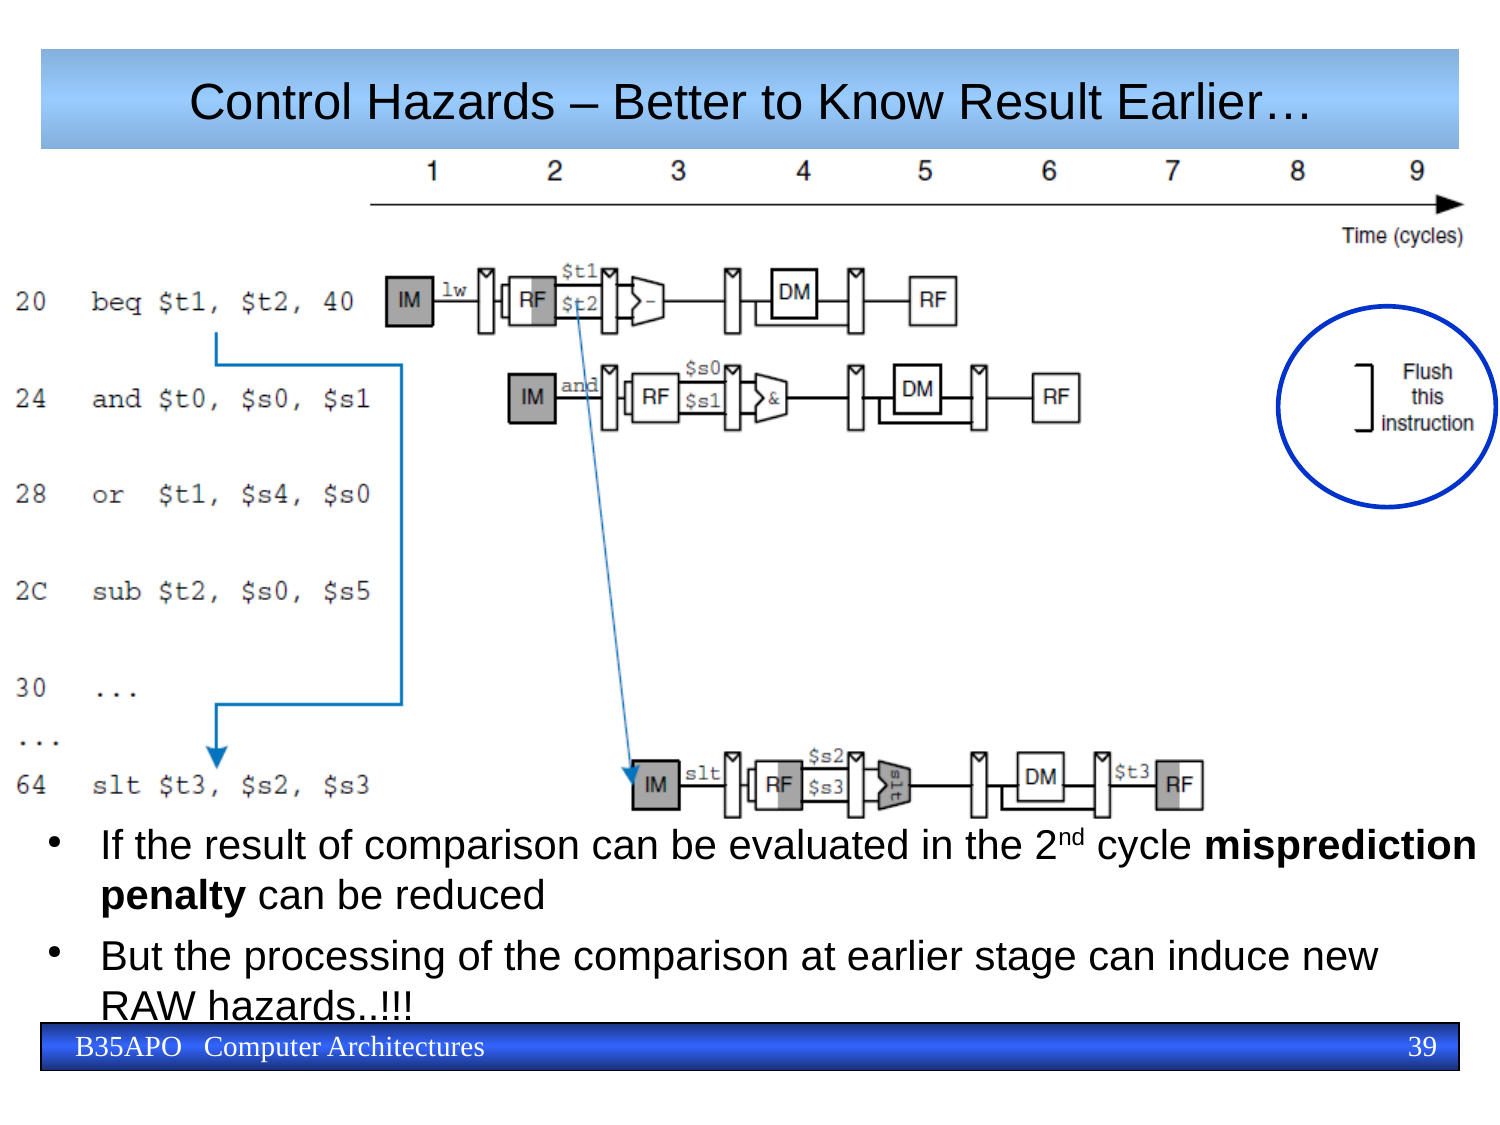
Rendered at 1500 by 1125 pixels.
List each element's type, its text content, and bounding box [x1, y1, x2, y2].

picture [0, 151, 1500, 844]
title Control Hazards – Better to Know Result Earlier… [41, 49, 1459, 149]
list If the result of comparison can be evaluated in the 2nd cycle misprediction penalty can be reduced But the processing of the comparison at earlier stage can induce new RAW hazards..!!! [14, 810, 1500, 1040]
